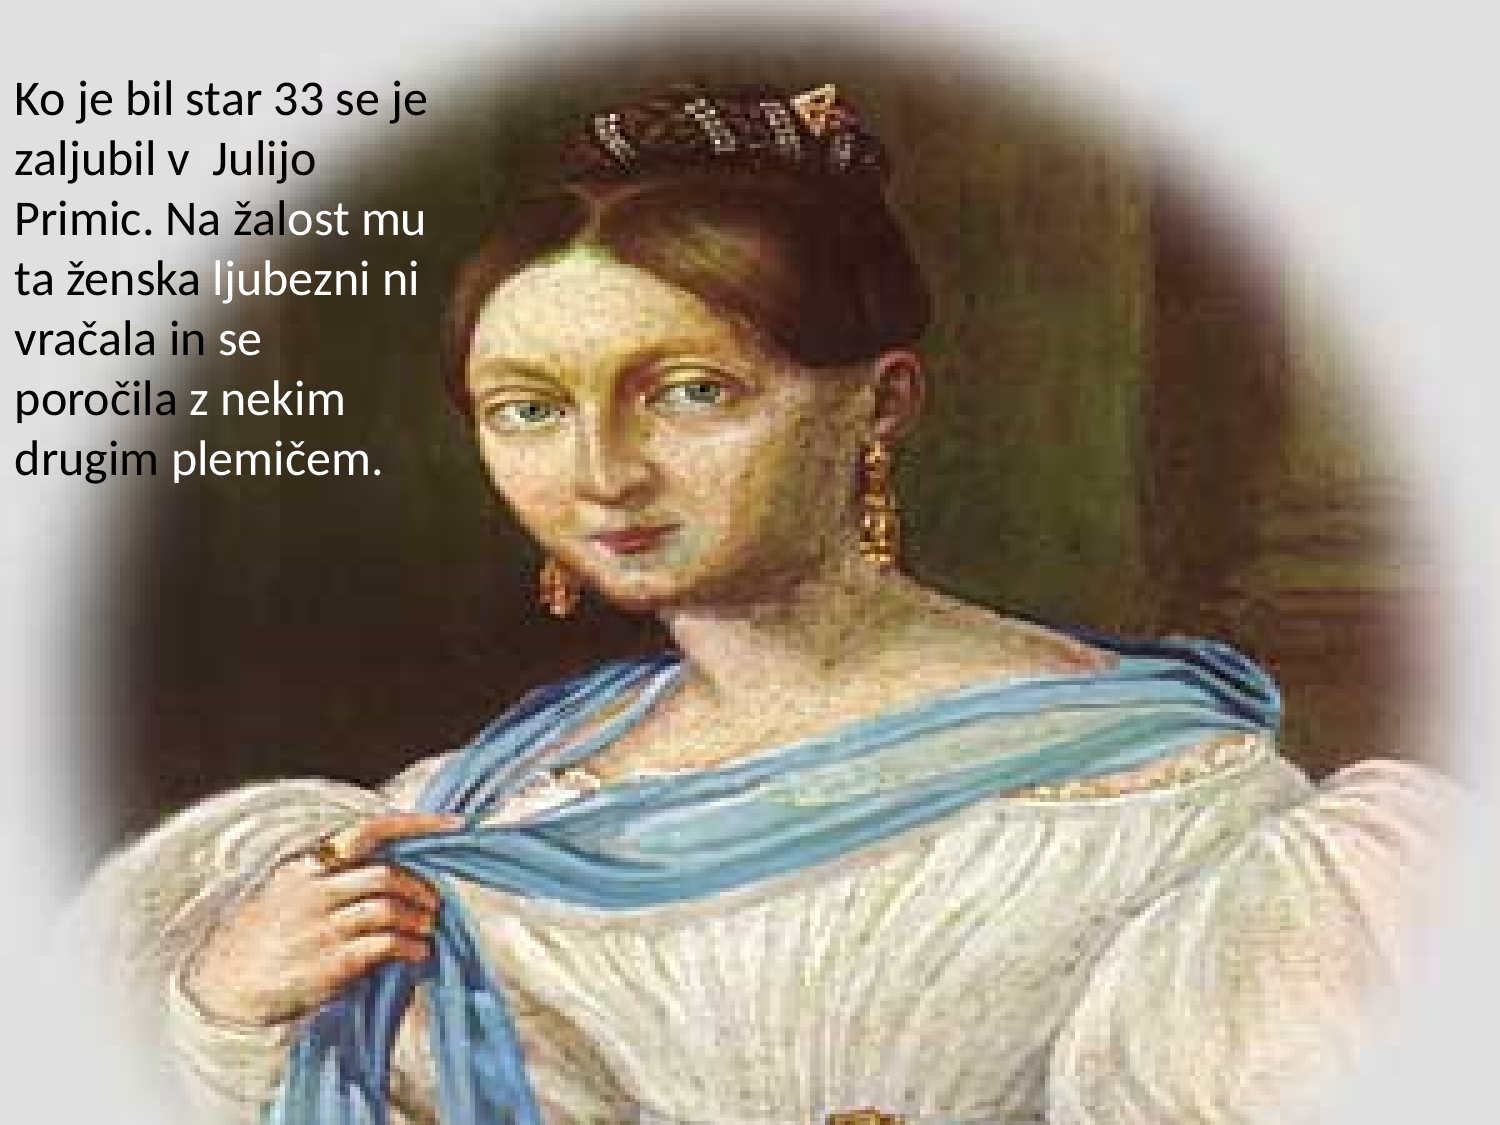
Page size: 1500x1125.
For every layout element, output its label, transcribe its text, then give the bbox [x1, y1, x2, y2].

picture [0, 0, 1500, 1125]
text_box Ko je bil star 33 se je zaljubil v Julijo Primic. Na žalost mu ta ženska ljubezni ni vračala in se poročila z nekim drugim plemičem. [0, 58, 446, 494]
